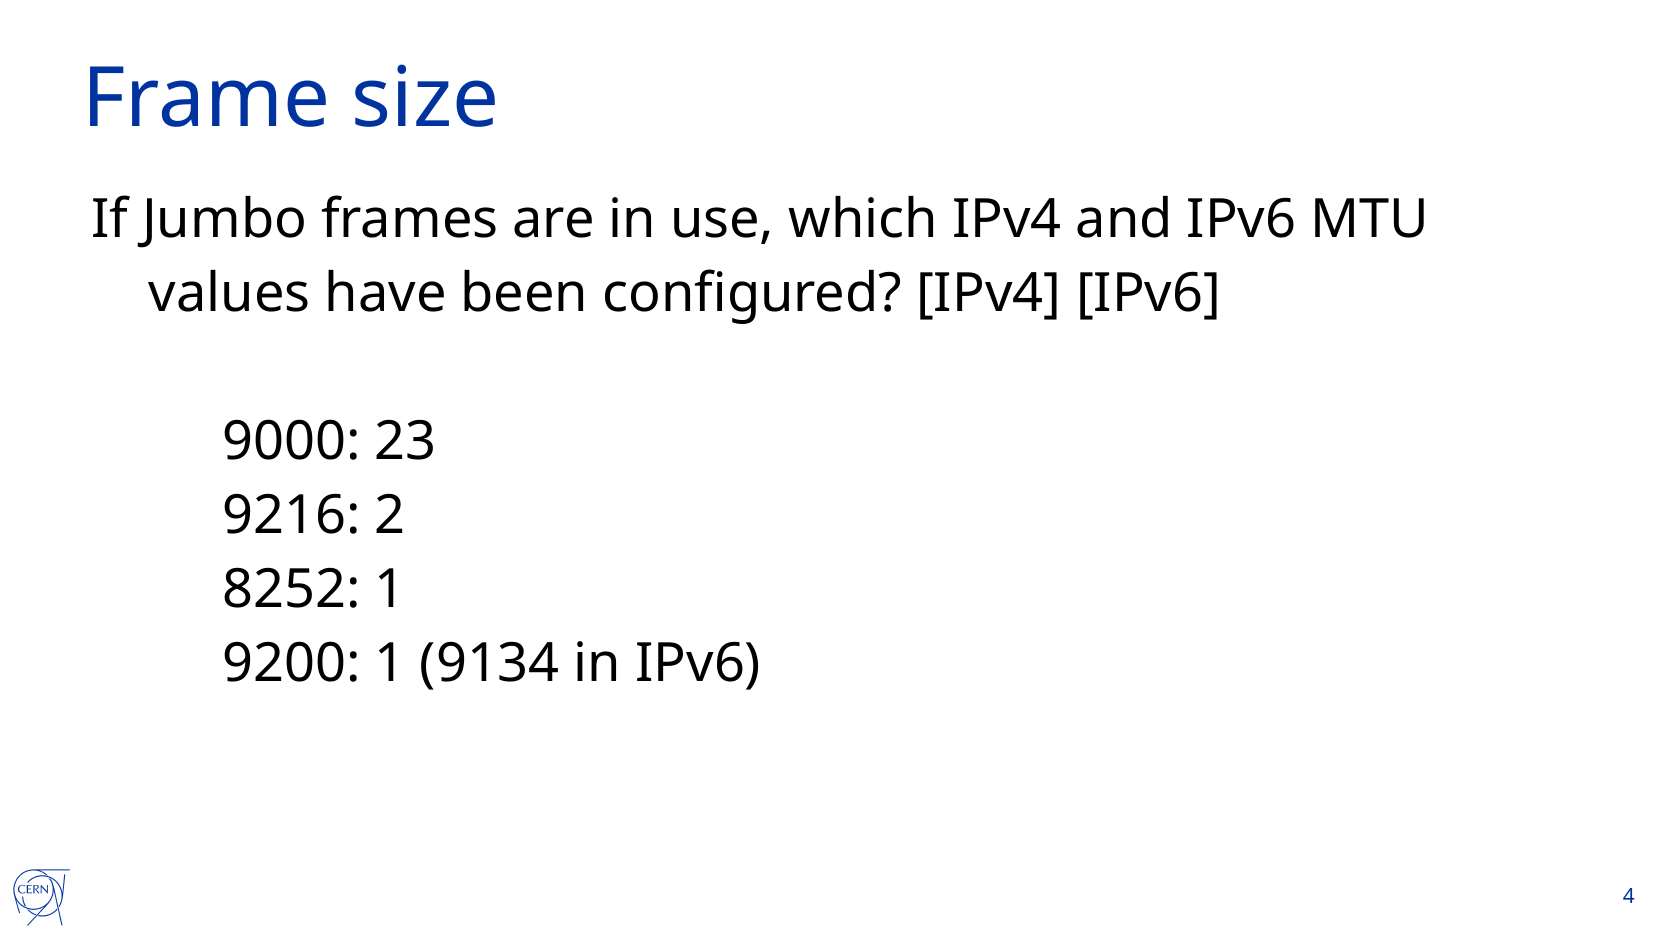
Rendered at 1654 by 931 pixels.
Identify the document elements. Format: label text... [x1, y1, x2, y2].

title Frame size [82, 37, 1571, 173]
text_box If Jumbo frames are in use, which IPv4 and IPv6 MTU values have been configured? [IPv4] [IPv6] 9000: 23 9216: 2 8252: 1 9200: 1 (9134 in IPv6) [76, 172, 1601, 931]
picture [0, 850, 76, 931]
